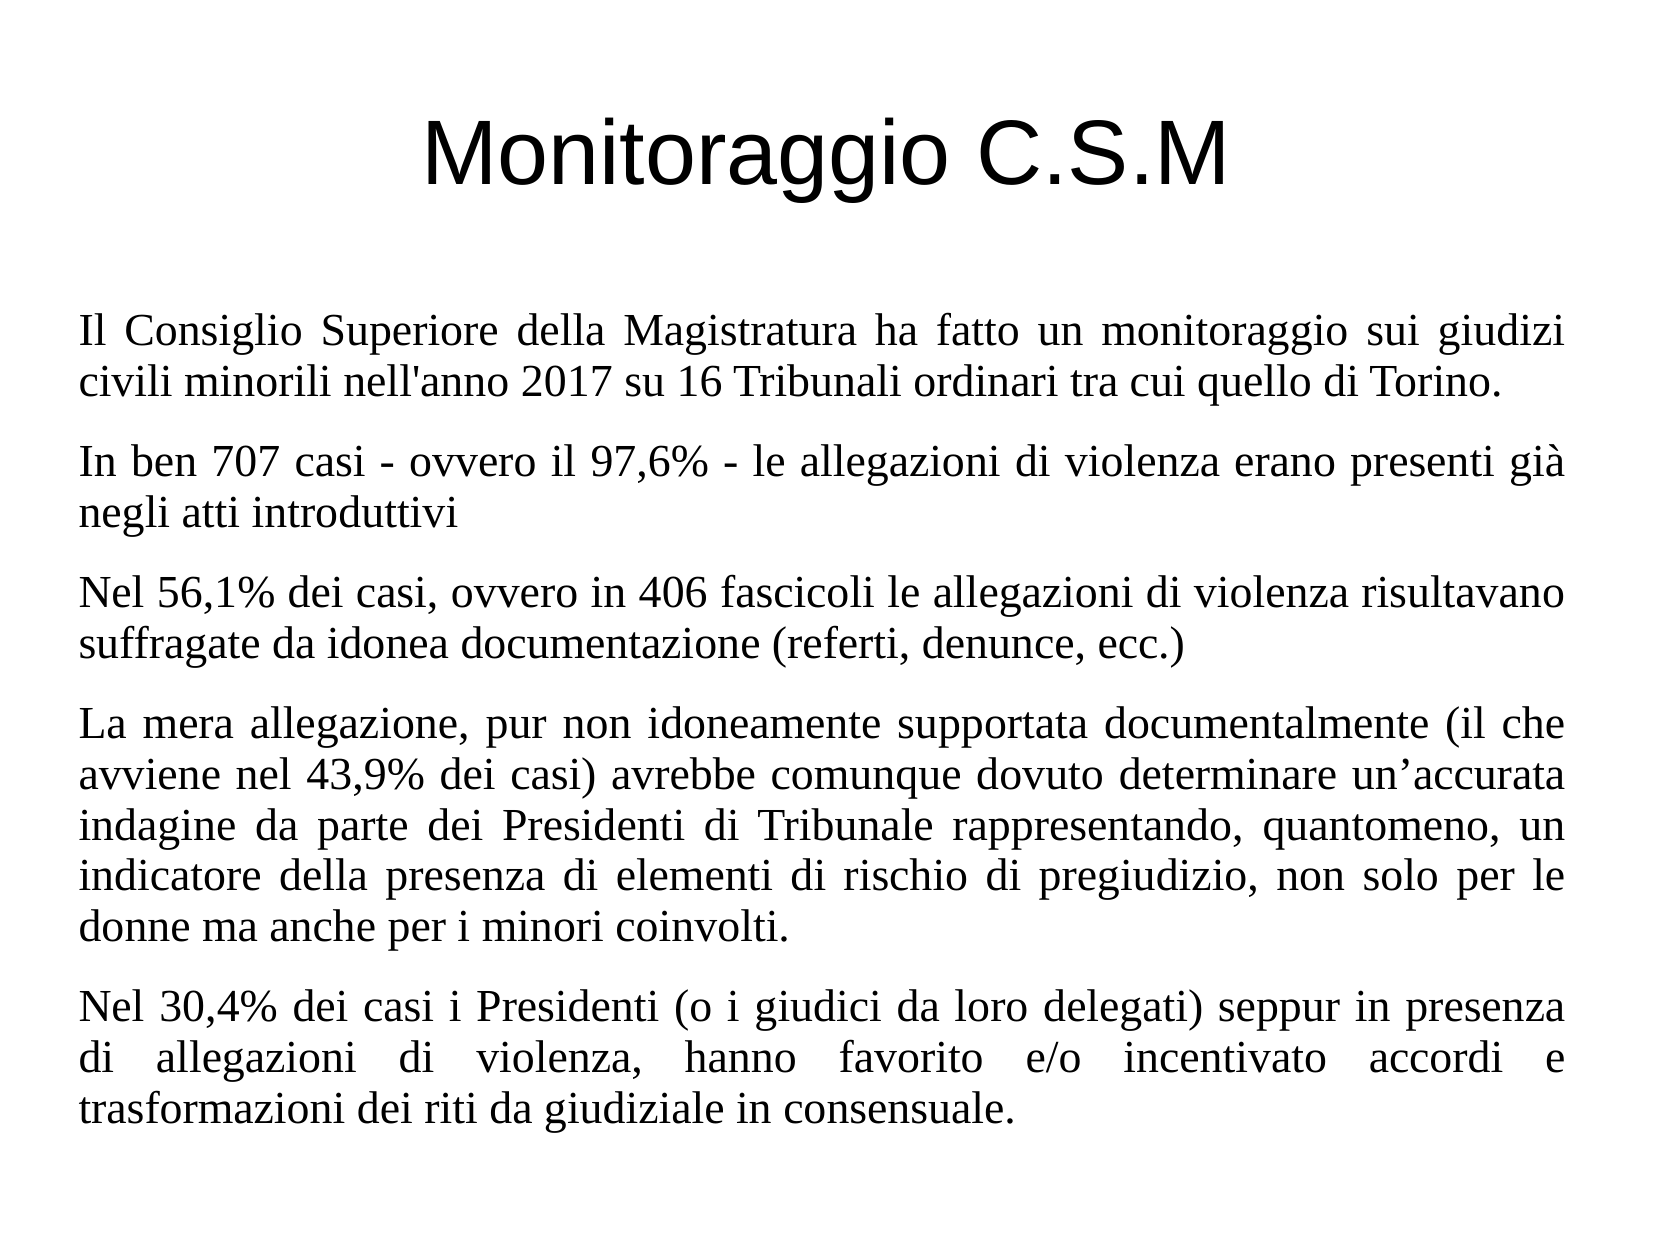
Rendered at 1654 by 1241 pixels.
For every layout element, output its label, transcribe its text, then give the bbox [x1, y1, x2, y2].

list Il Consiglio Superiore della Magistratura ha fatto un monitoraggio sui giudizi civili minorili nell'anno 2017 su 16 Tribunali ordinari tra cui quello di Torino. In ben 707 casi - ovvero il 97,6% - le allegazioni di violenza erano presenti già negli atti introduttivi Nel 56,1% dei casi, ovvero in 406 fascicoli le allegazioni di violenza risultavano suffragate da idonea documentazione (referti, denunce, ecc.) La mera allegazione, pur non idoneamente supportata documentalmente (il che avviene nel 43,9% dei casi) avrebbe comunque dovuto determinare un’accurata indagine da parte dei Presidenti di Tribunale rappresentando, quantomeno, un indicatore della presenza di elementi di rischio di pregiudizio, non solo per le donne ma anche per i minori coinvolti. Nel 30,4% dei casi i Presidenti (o i giudici da loro delegati) seppur in presenza di allegazioni di violenza, hanno favorito e/o incentivato accordi e trasformazioni dei riti da giudiziale in consensuale. [78, 305, 1567, 1134]
title Monitoraggio C.S.M [82, 49, 1571, 257]
